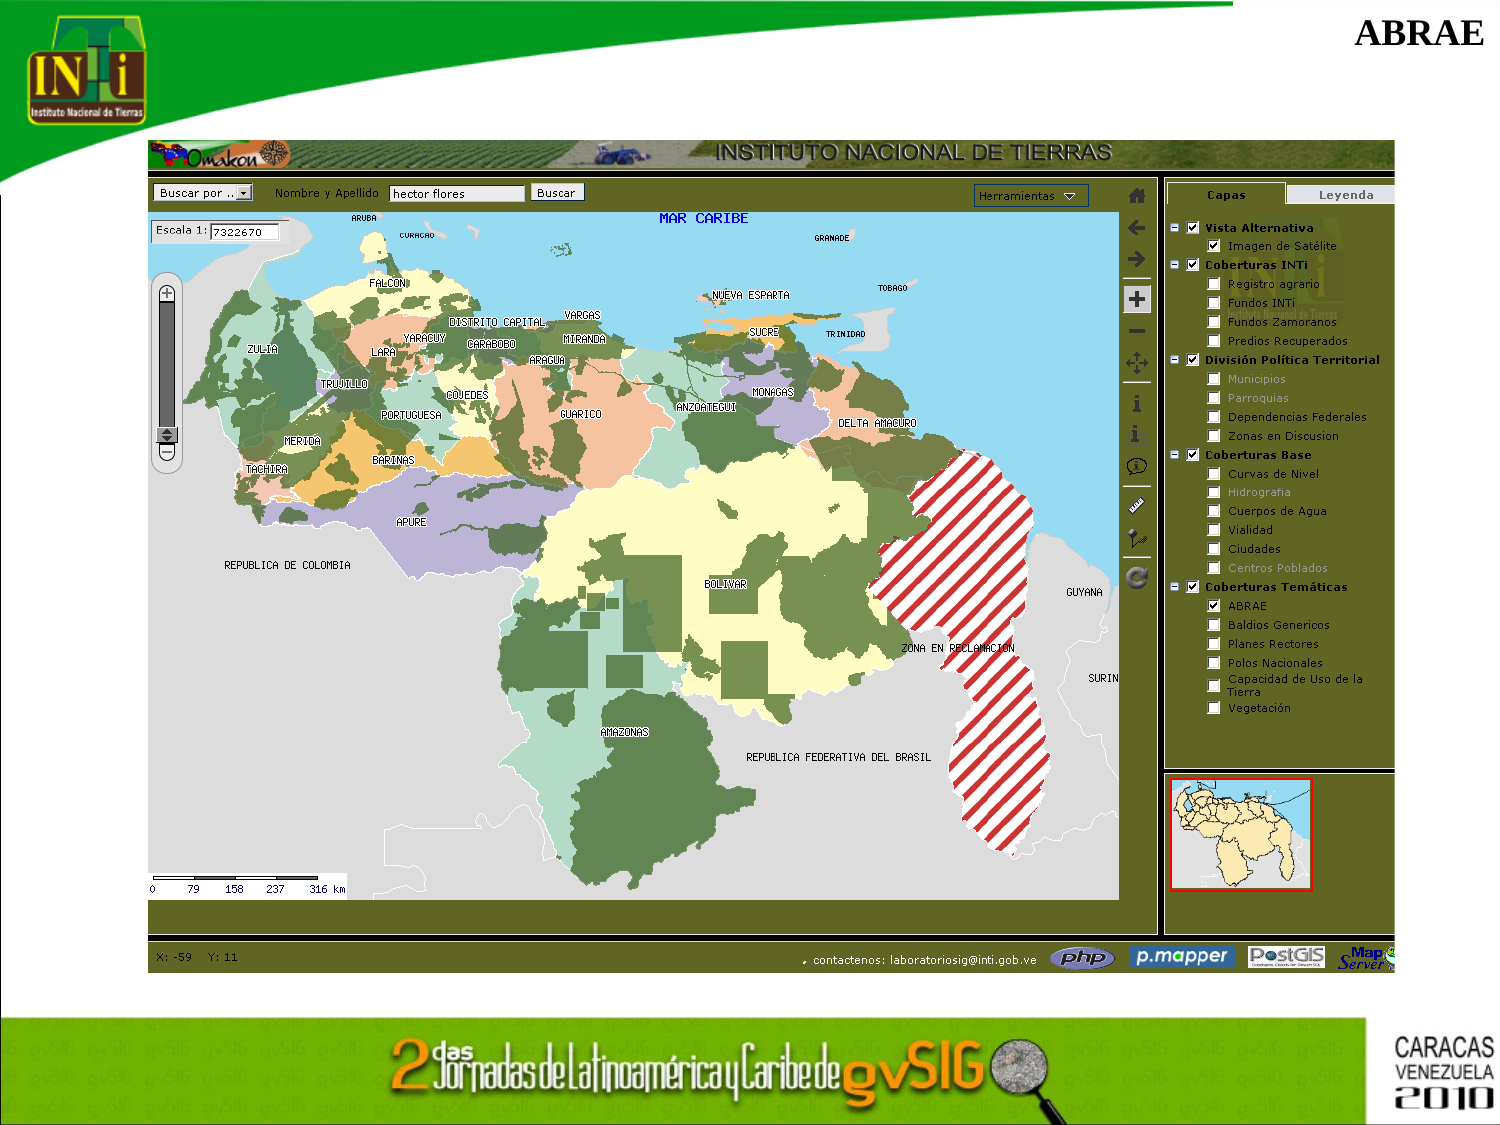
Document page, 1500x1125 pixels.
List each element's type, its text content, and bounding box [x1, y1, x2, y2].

text_box ABRAE [750, 0, 1500, 61]
picture [0, 0, 1500, 1125]
